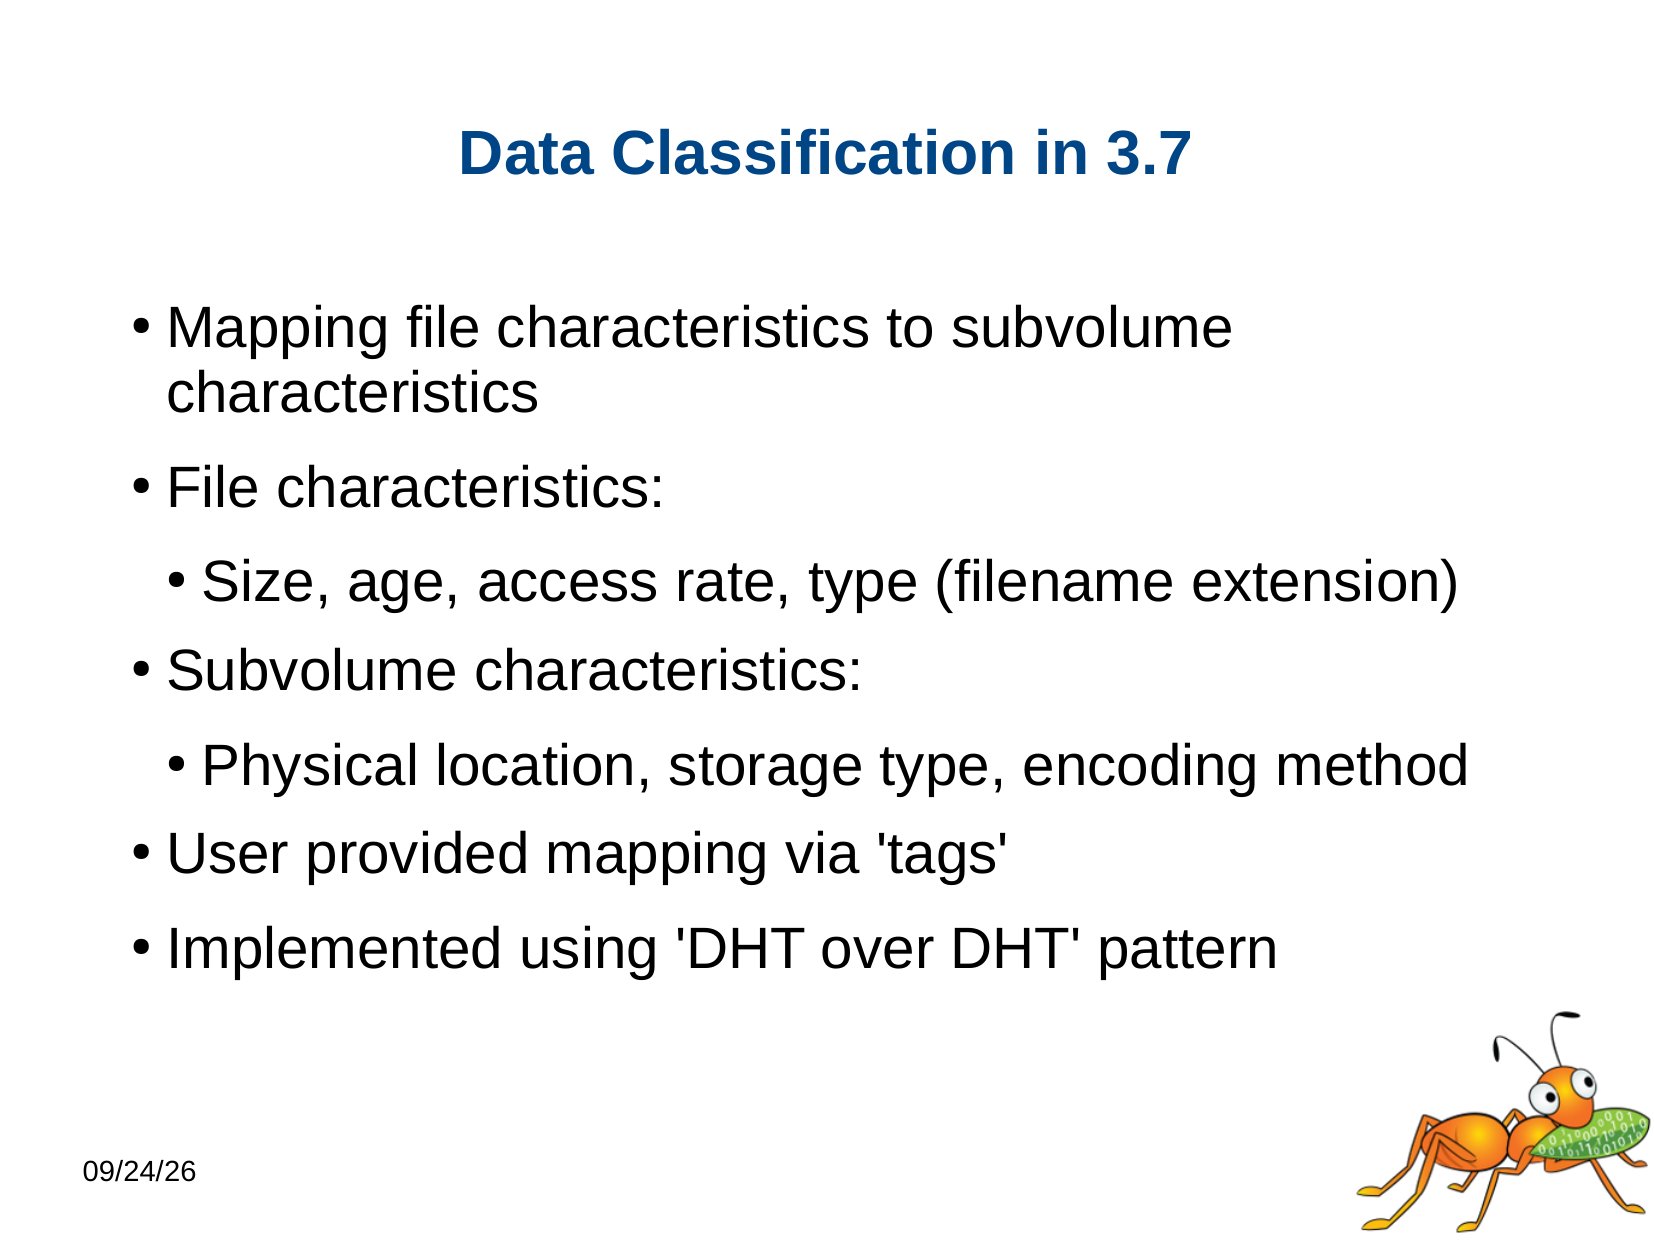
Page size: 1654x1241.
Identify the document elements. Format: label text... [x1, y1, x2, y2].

picture [1353, 1009, 1654, 1235]
title Data Classification in 3.7 [82, 49, 1571, 257]
list Mapping file characteristics to subvolume characteristics File characteristics: Size, age, access rate, type (filename extension) Subvolume characteristics: Physical location, storage type, encoding method User provided mapping via 'tags' Implemented using 'DHT over DHT' pattern [130, 294, 1619, 1120]
